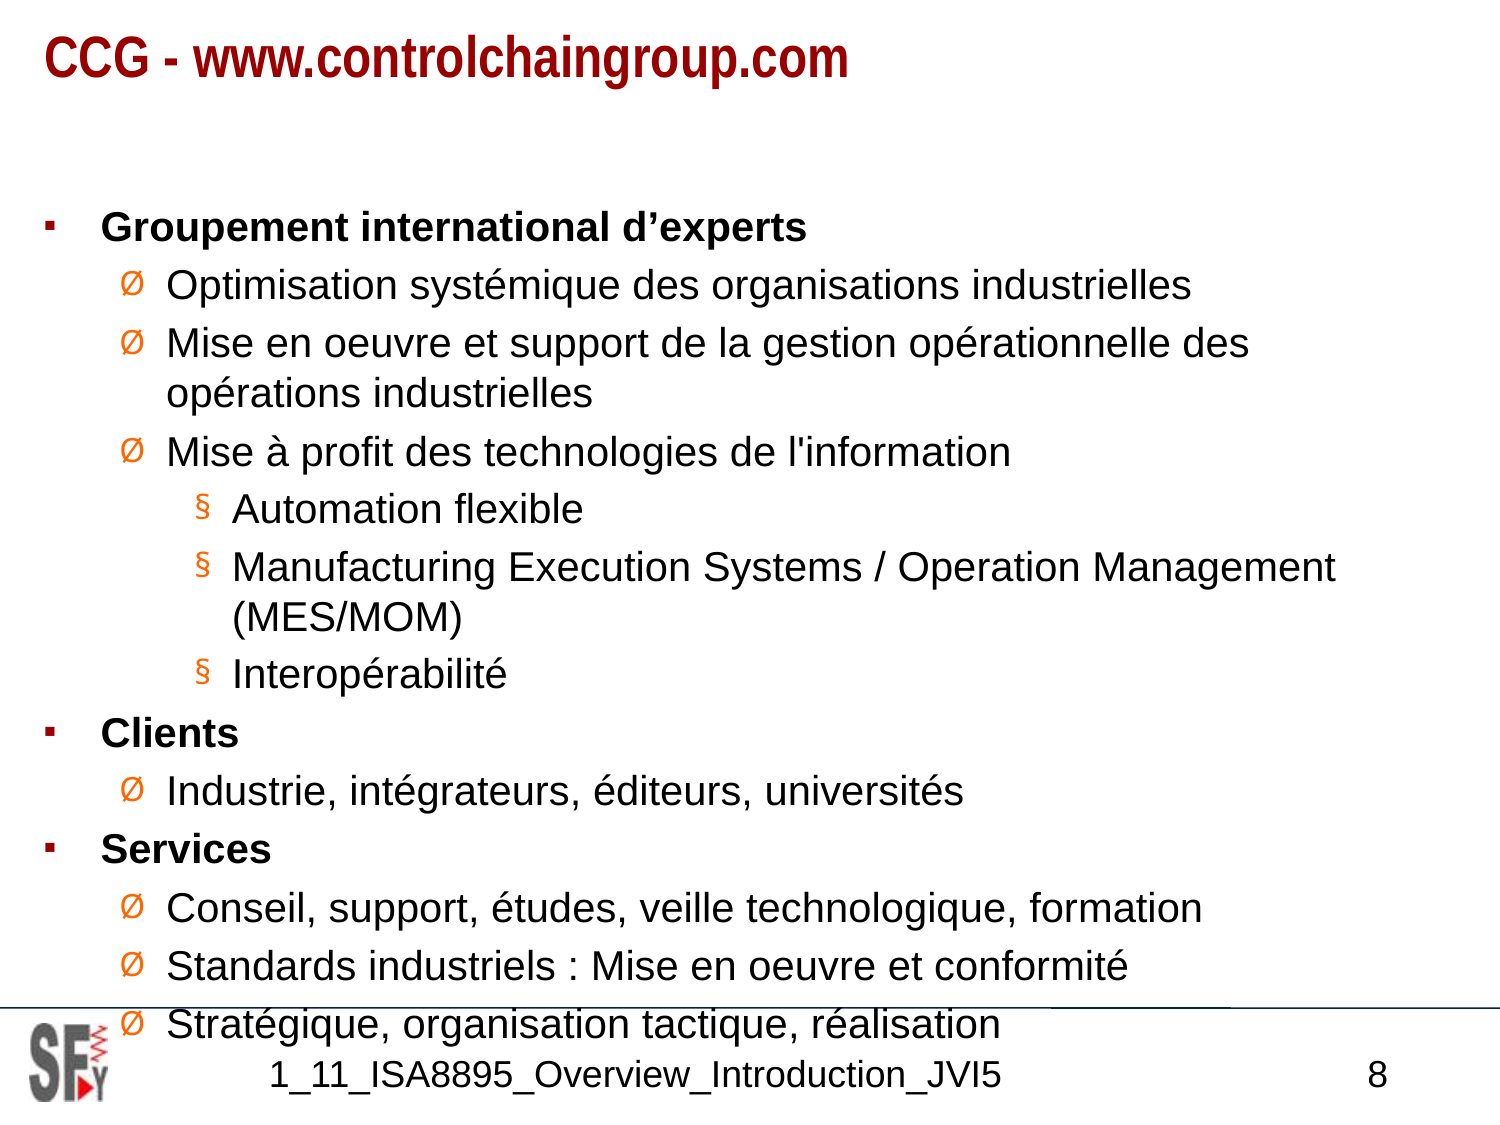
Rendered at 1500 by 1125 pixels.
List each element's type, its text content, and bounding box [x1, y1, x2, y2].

footer 1_11_ISA8895_Overview_Introduction_JVI5 [253, 1034, 1336, 1103]
title CCG - www.controlchaingroup.com [29, 12, 1471, 138]
slide_number <numéro> [1352, 1034, 1490, 1103]
list Groupement international d’experts Optimisation systémique des organisations industrielles Mise en oeuvre et support de la gestion opérationnelle des opérations industrielles Mise à profit des technologies de l'information Automation flexible Manufacturing Execution Systems / Operation Management (MES/MOM) Interopérabilité Clients Industrie, intégrateurs, éditeurs, universités Services Conseil, support, études, veille technologique, formation Standards industriels : Mise en oeuvre et conformité Stratégique, organisation tactique, réalisation [29, 184, 1471, 988]
picture [29, 1023, 108, 1102]
